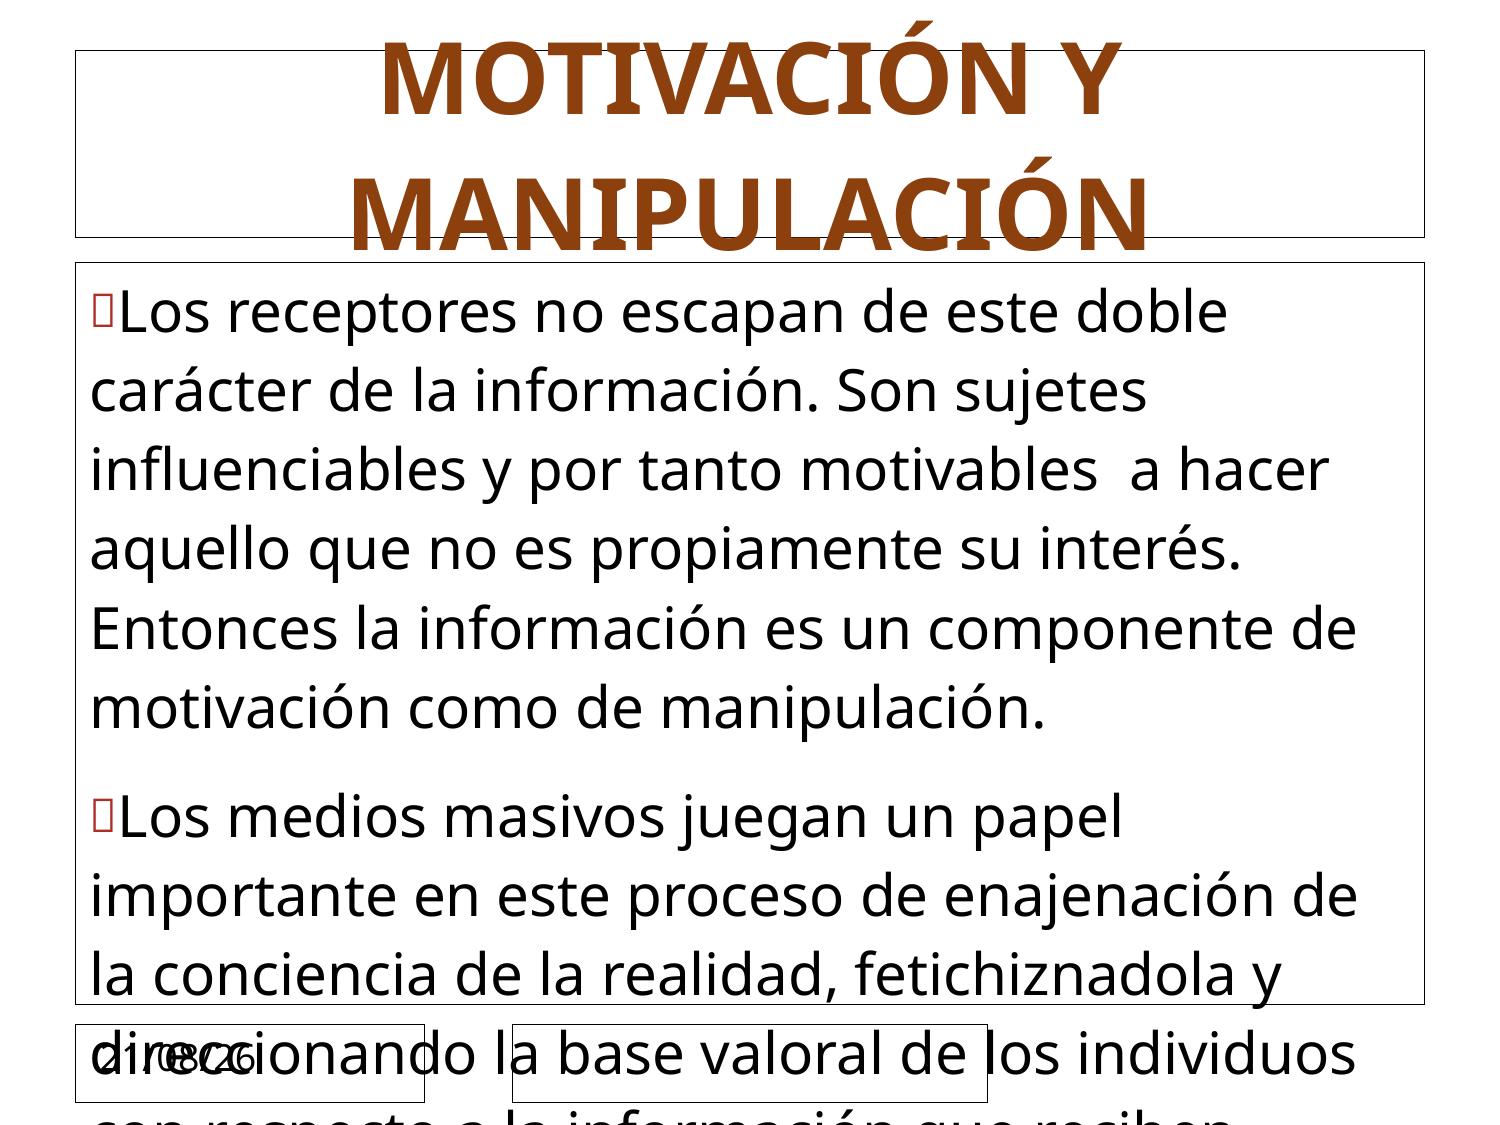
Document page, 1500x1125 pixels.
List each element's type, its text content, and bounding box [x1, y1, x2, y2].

title MOTIVACIÓN Y MANIPULACIÓN [75, 50, 1425, 238]
list Los receptores no escapan de este doble carácter de la información. Son sujetes influenciables y por tanto motivables a hacer aquello que no es propiamente su interés. Entonces la información es un componente de motivación como de manipulación. Los medios masivos juegan un papel importante en este proceso de enajenación de la conciencia de la realidad, fetichiznadola y direccionando la base valoral de los individuos con respecto a la información que reciben. [75, 262, 1425, 1005]
